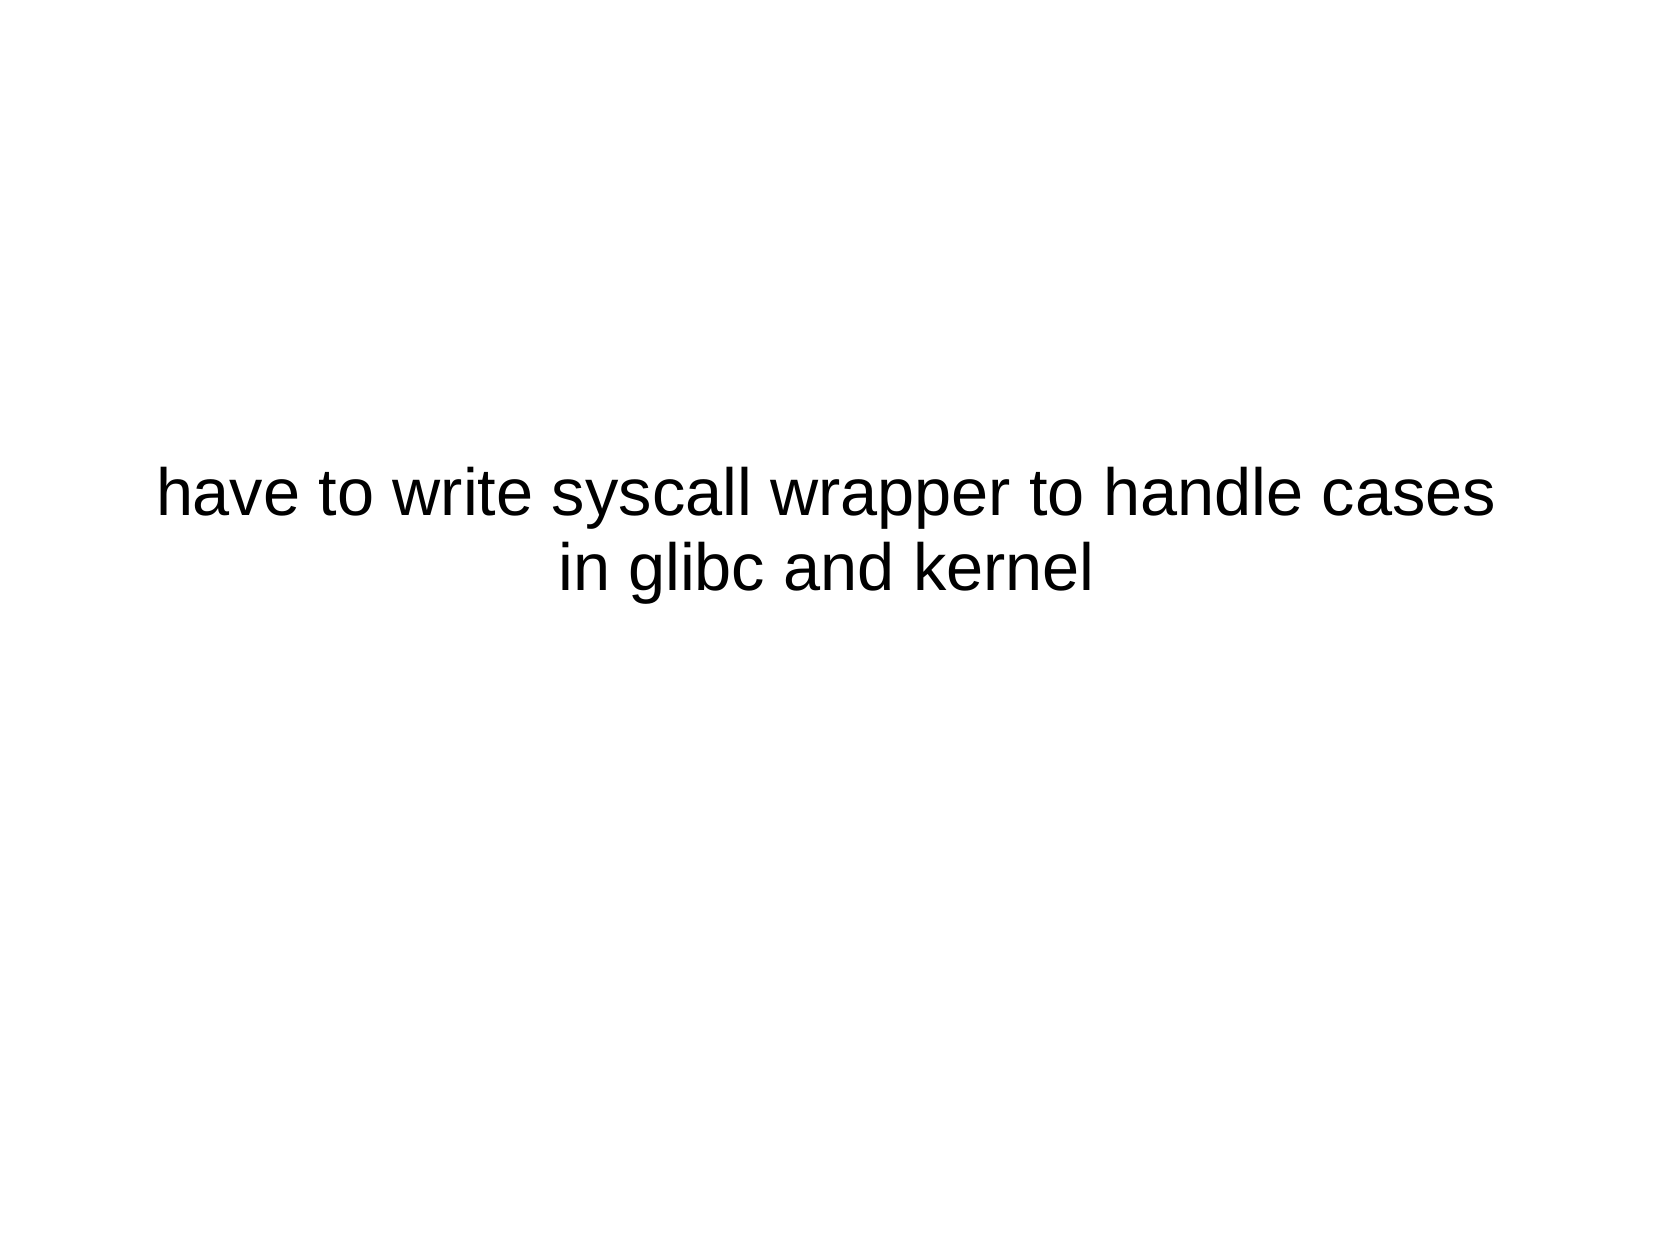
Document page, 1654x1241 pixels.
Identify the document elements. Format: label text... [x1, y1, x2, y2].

subtitle have to write syscall wrapper to handle cases in glibc and kernel [82, 49, 1571, 1010]
